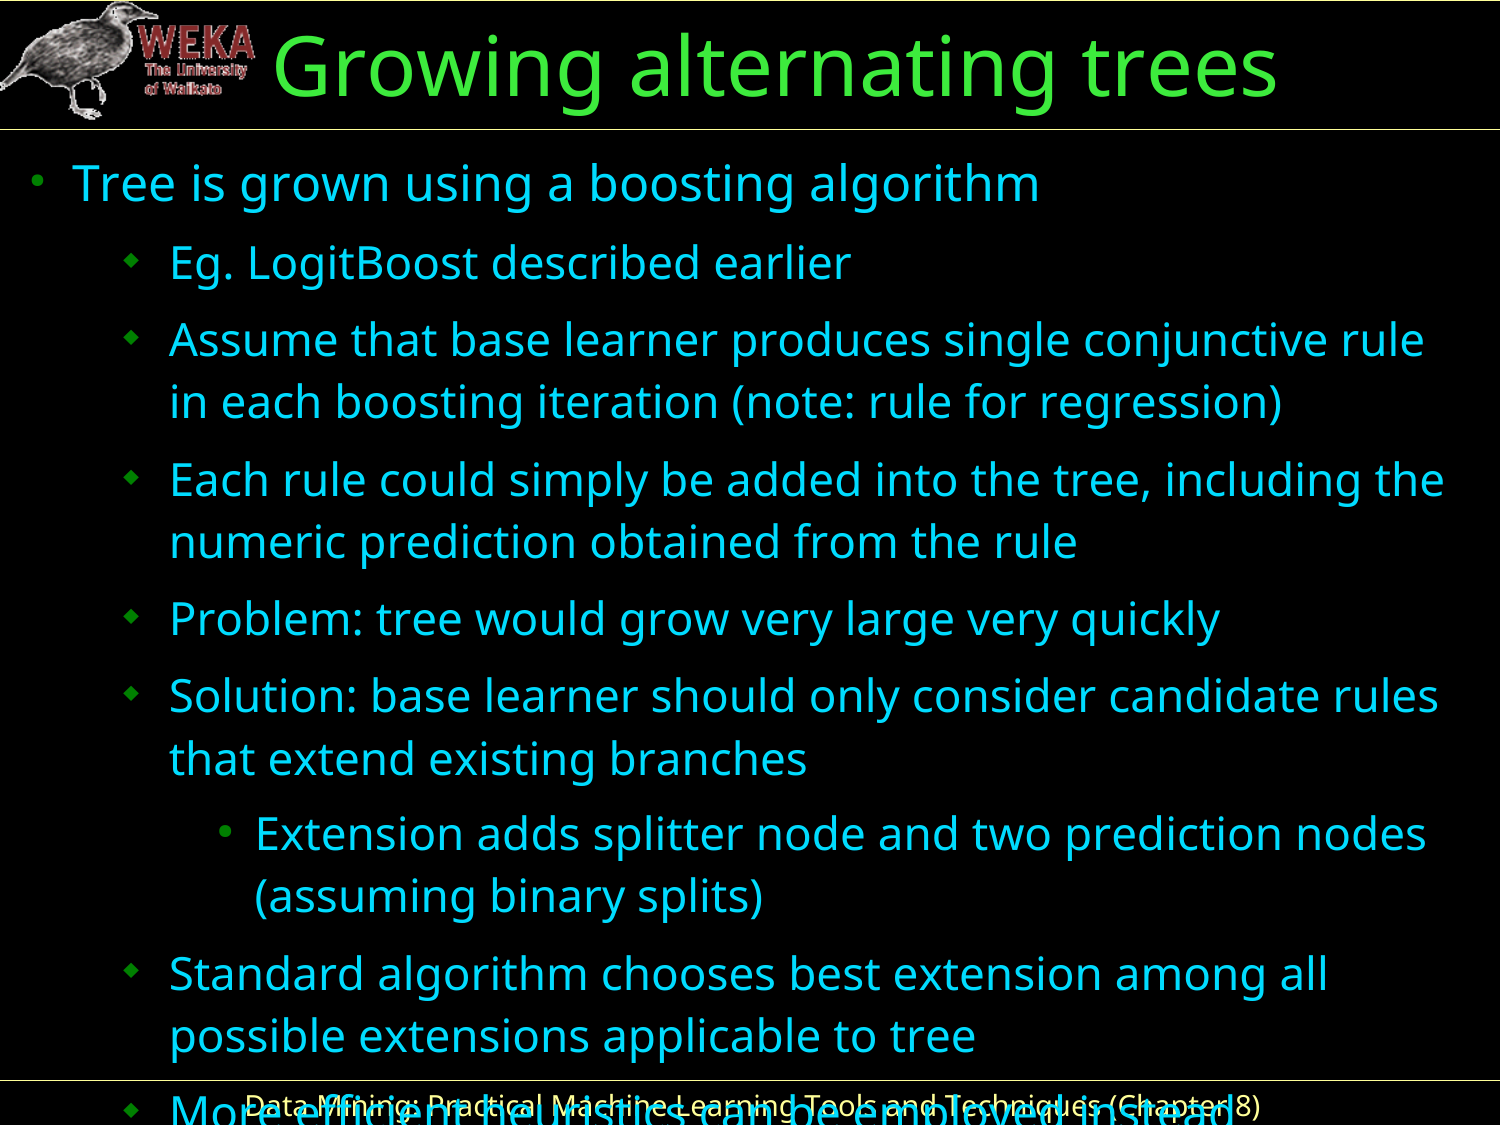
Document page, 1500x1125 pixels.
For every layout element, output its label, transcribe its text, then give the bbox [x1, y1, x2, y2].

picture [0, 1, 263, 129]
list Tree is grown using a boosting algorithm Eg. LogitBoost described earlier Assume that base learner produces single conjunctive rule in each boosting iteration (note: rule for regression) Each rule could simply be added into the tree, including the numeric prediction obtained from the rule Problem: tree would grow very large very quickly Solution: base learner should only consider candidate rules that extend existing branches Extension adds splitter node and two prediction nodes (assuming binary splits) Standard algorithm chooses best extension among all possible extensions applicable to tree More efficient heuristics can be employed instead [29, 147, 1477, 1064]
title Growing alternating trees [263, 0, 1500, 159]
